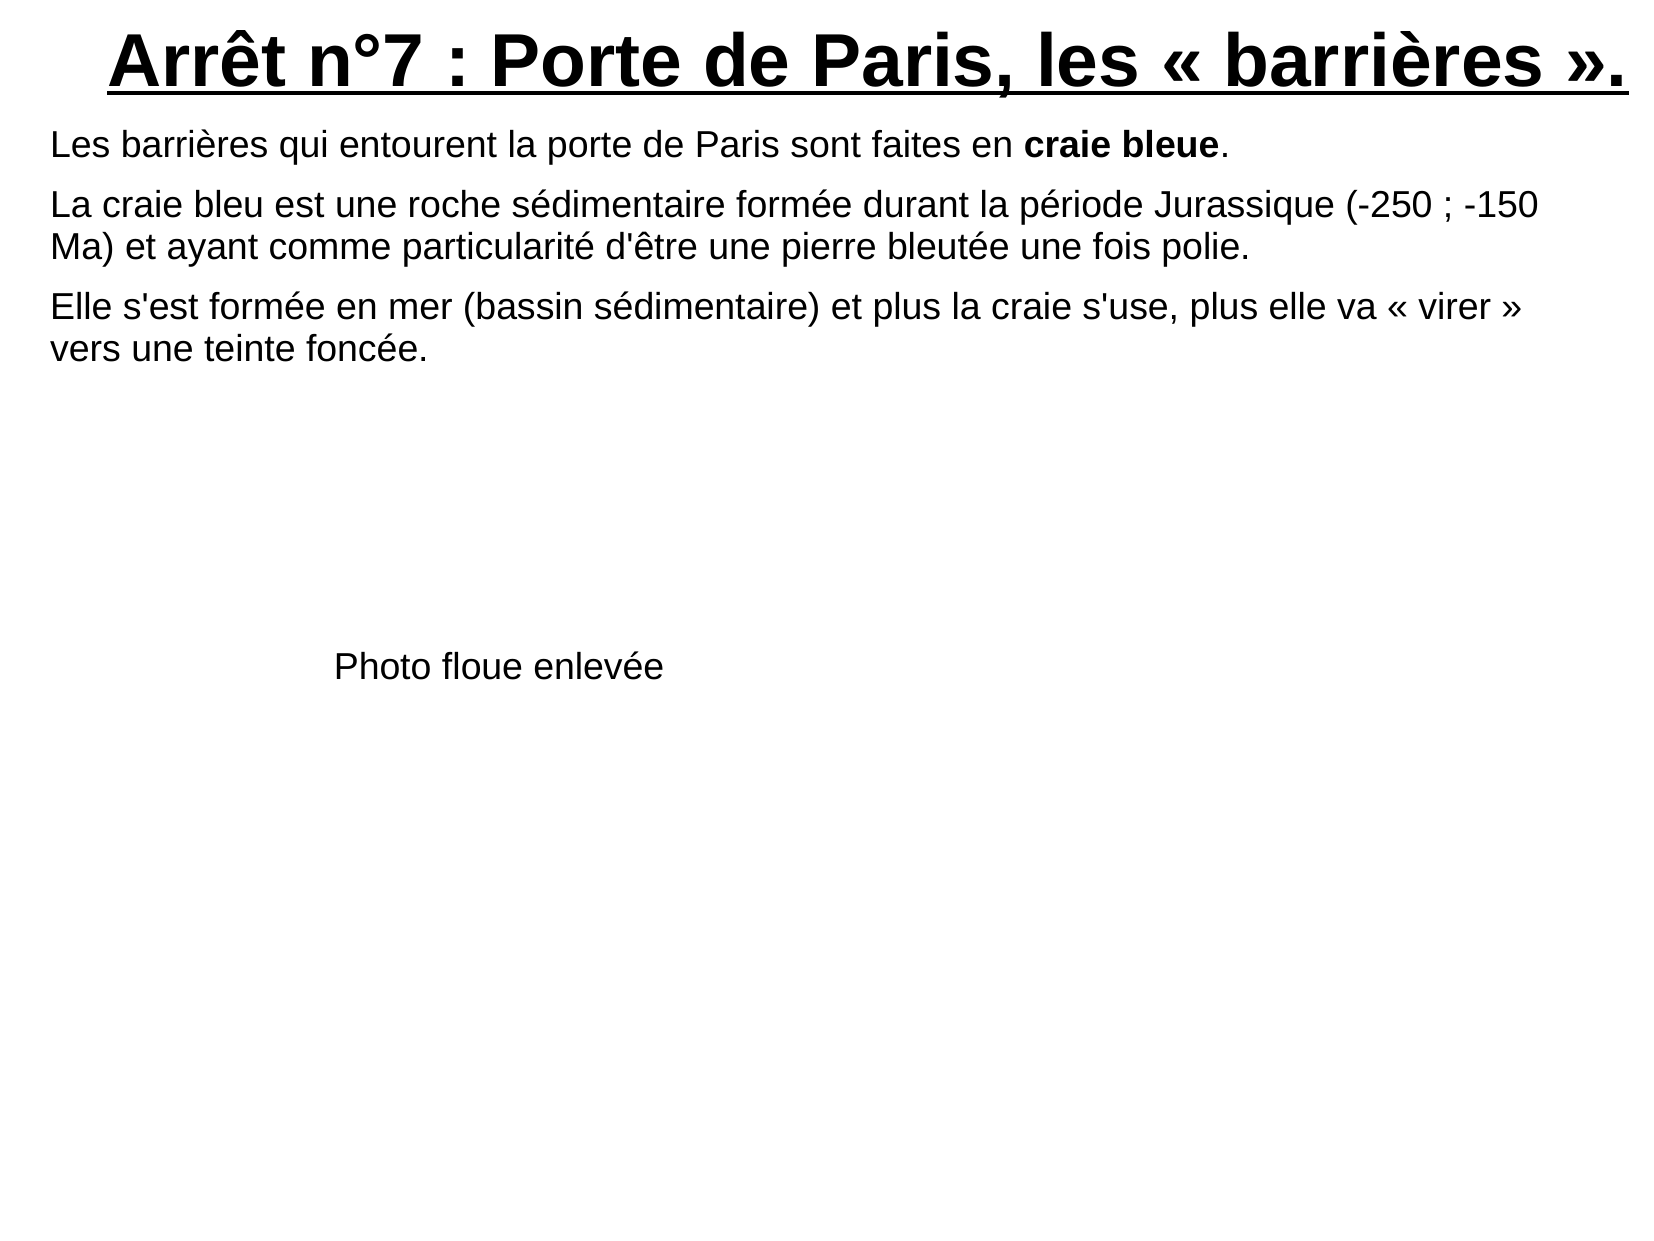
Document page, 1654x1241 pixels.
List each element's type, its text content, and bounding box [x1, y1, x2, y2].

title Arrêt n°7 : Porte de Paris, les « barrières ». [82, 18, 1654, 103]
text_box Photo floue enlevée [318, 637, 1323, 695]
text_box Les barrières qui entourent la porte de Paris sont faites en craie bleue. La craie bleu est une roche sédimentaire formée durant la période Jurassique (-250 ; -150 Ma) et ayant comme particularité d'être une pierre bleutée une fois polie. Elle s'est formée en mer (bassin sédimentaire) et plus la craie s'use, plus elle va « virer » vers une teinte foncée. [35, 116, 1595, 378]
